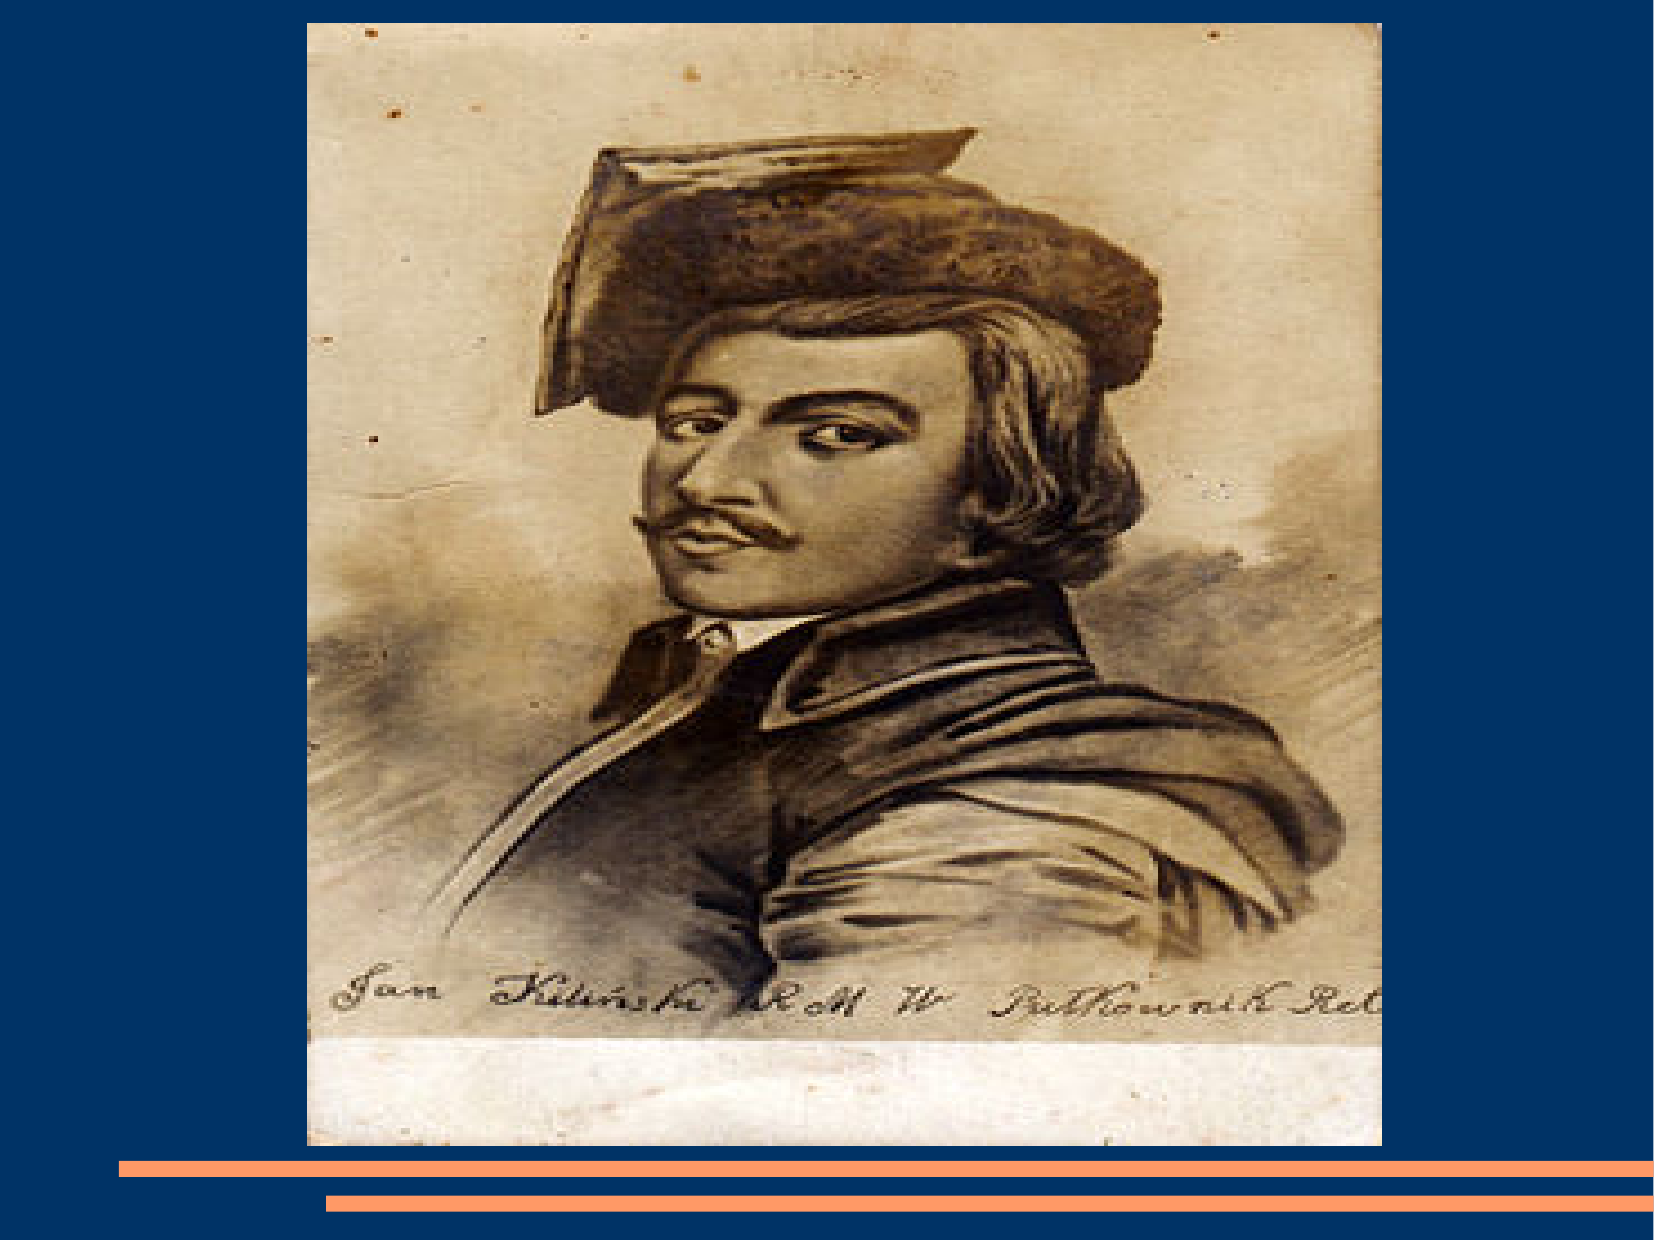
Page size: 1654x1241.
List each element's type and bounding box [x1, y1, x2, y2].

picture [307, 23, 1382, 1146]
